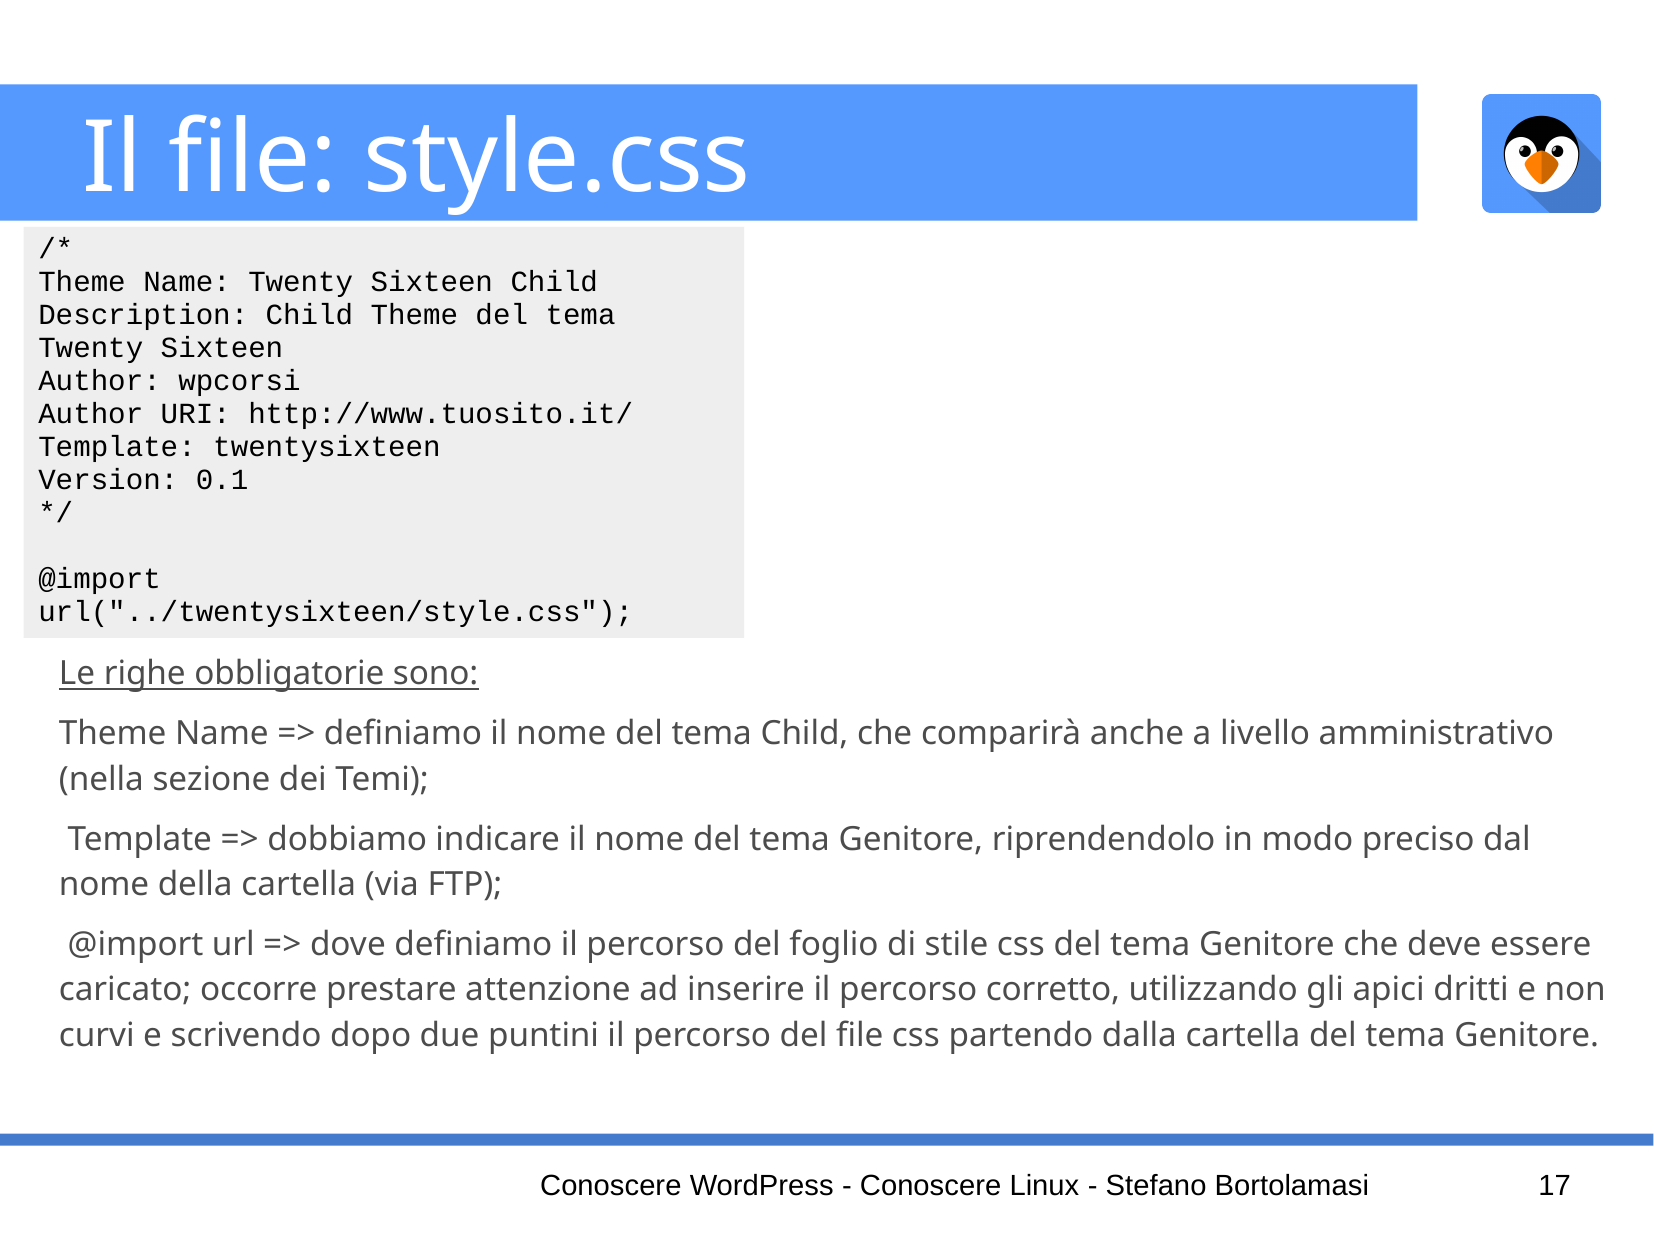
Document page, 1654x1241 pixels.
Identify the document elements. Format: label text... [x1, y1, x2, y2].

text_box /* Theme Name: Twenty Sixteen Child Description: Child Theme del tema Twenty Sixteen Author: wpcorsi Author URI: http://www.tuosito.it/ Template: twentysixteen Version: 0.1 */ @import url("../twentysixteen/style.css"); [23, 226, 745, 638]
text_box Le righe obbligatorie sono: Theme Name => definiamo il nome del tema Child, che comparirà anche a livello amministrativo (nella sezione dei Temi); Template => dobbiamo indicare il nome del tema Genitore, riprendendolo in modo preciso dal nome della cartella (via FTP); @import url => dove definiamo il percorso del foglio di stile css del tema Genitore che deve essere caricato; occorre prestare attenzione ad inserire il percorso corretto, utilizzando gli apici dritti e non curvi e scrivendo dopo due puntini il percorso del file css partendo dalla cartella del tema Genitore. [23, 649, 1615, 1099]
picture [1482, 94, 1601, 213]
title Il file: style.css [0, 91, 1418, 214]
